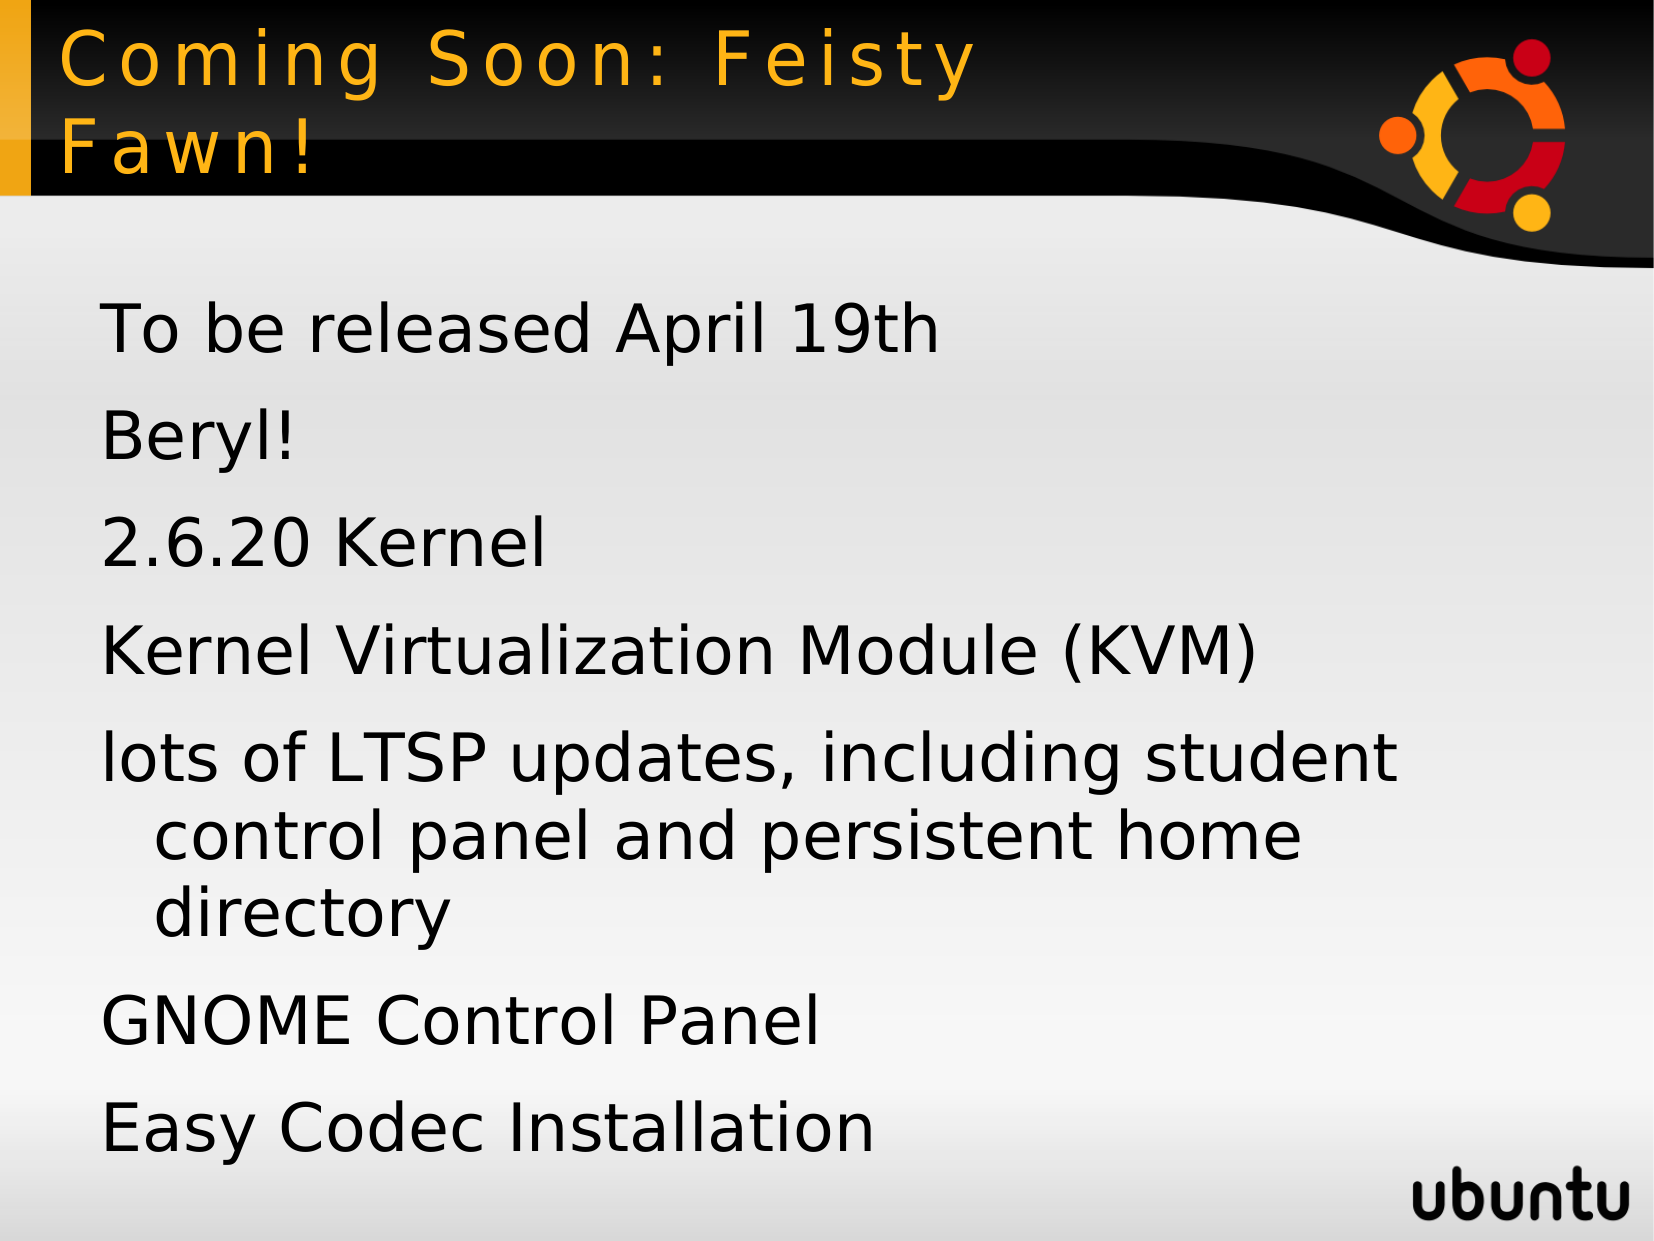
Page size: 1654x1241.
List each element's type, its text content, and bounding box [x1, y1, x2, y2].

list To be released April 19th Beryl! 2.6.20 Kernel Kernel Virtualization Module (KVM) lots of LTSP updates, including student control panel and persistent home directory GNOME Control Panel Easy Codec Installation [82, 290, 1571, 1168]
title Coming Soon: Feisty Fawn! [59, 36, 1270, 171]
picture [0, 0, 1654, 1241]
